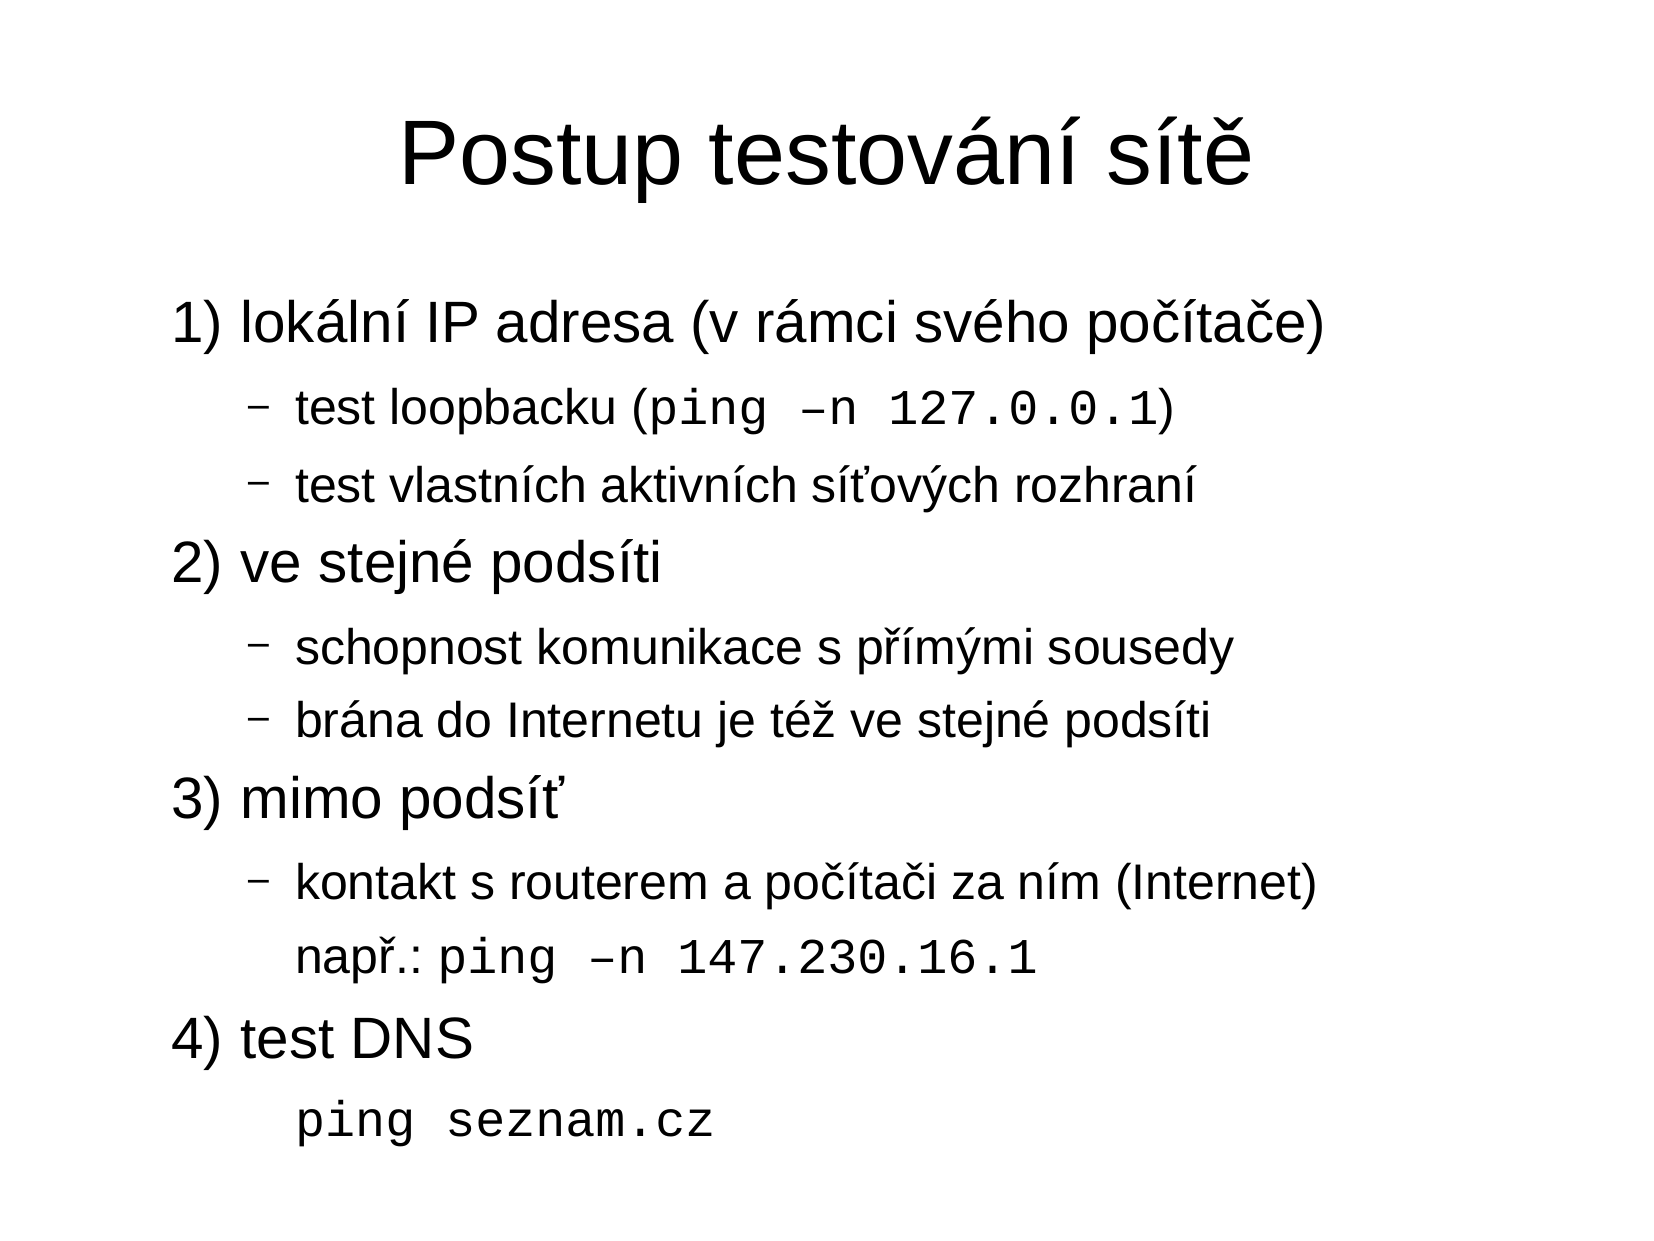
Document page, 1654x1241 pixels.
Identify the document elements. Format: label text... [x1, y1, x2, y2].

list lokální IP adresa (v rámci svého počítače) test loopbacku (ping –n 127.0.0.1) test vlastních aktivních síťových rozhraní ve stejné podsíti schopnost komunikace s přímými sousedy brána do Internetu je též ve stejné podsíti mimo podsíť kontakt s routerem a počítači za ním (Internet) např.: ping –n 147.230.16.1 test DNS ping seznam.cz [82, 290, 1571, 1152]
title Postup testování sítě [82, 56, 1571, 250]
